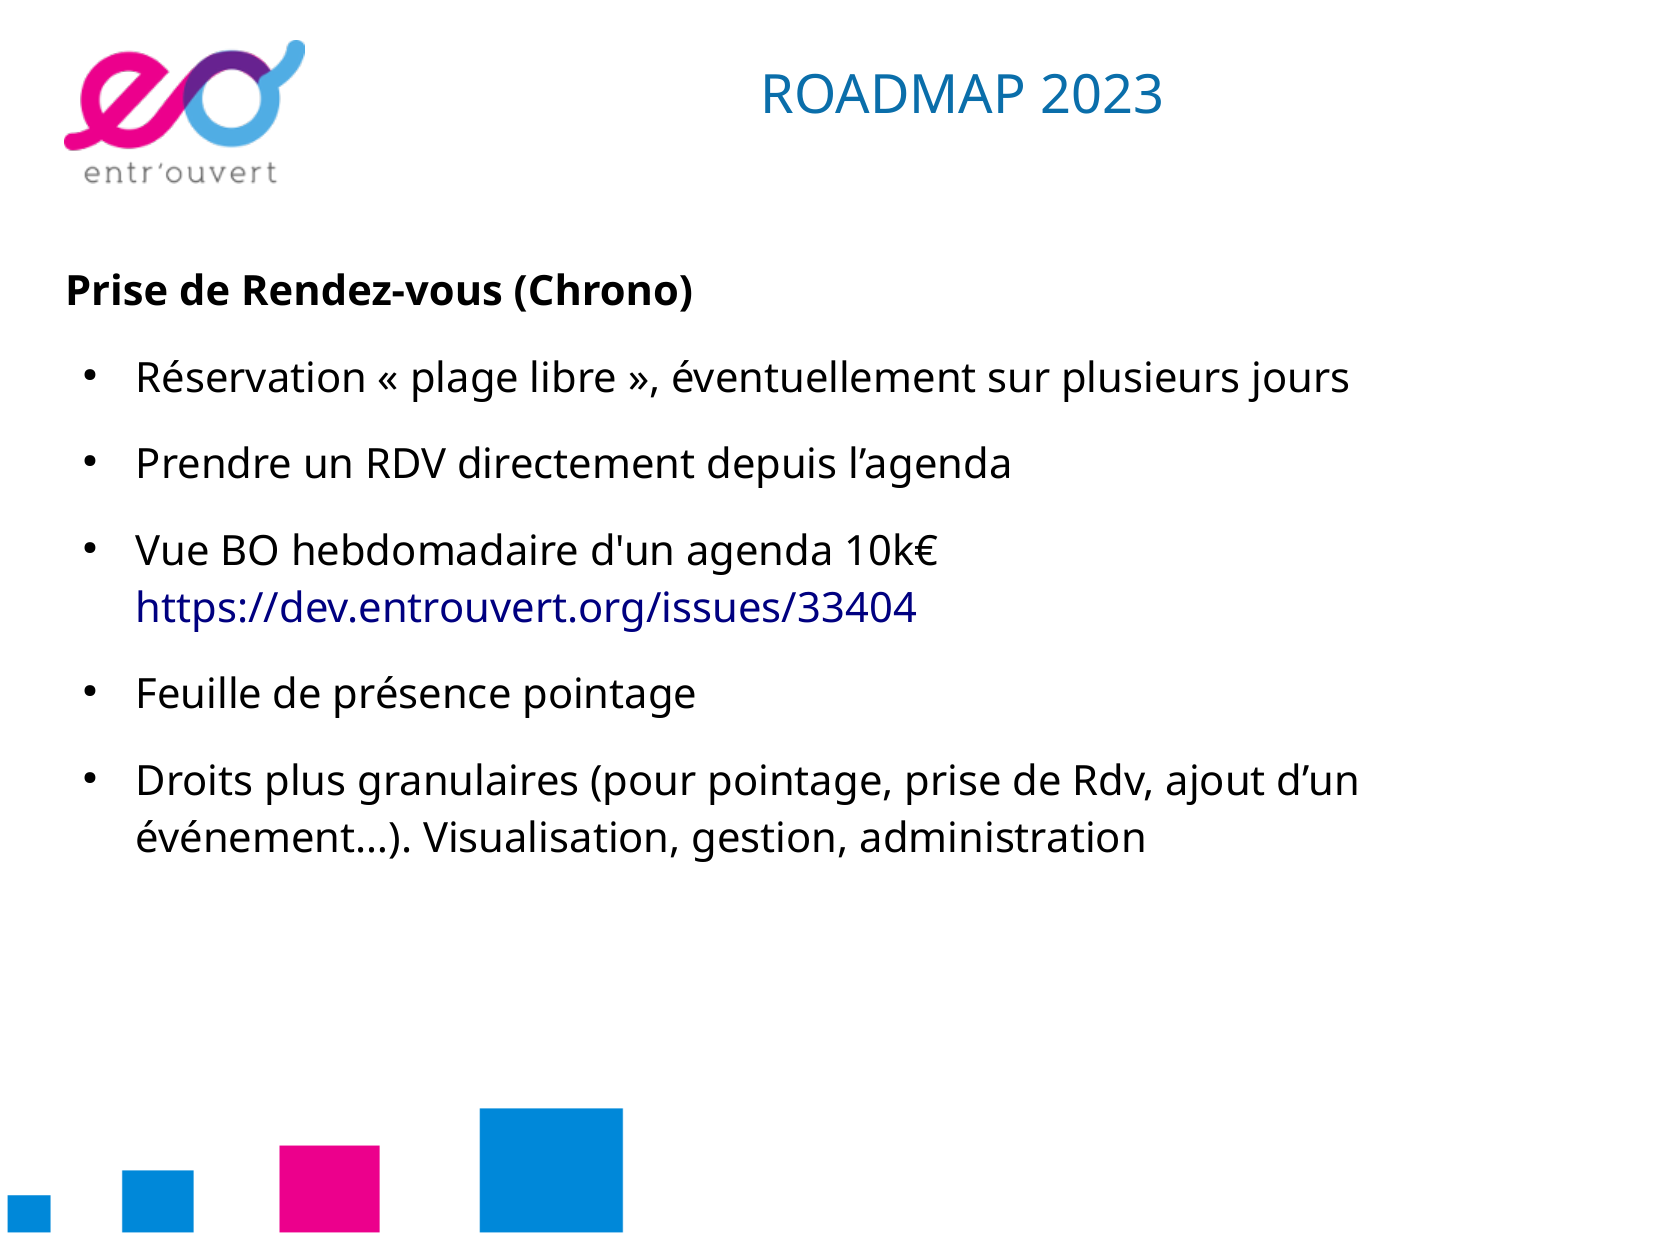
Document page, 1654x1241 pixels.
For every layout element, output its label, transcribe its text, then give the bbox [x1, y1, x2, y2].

list Prise de Rendez-vous (Chrono) Réservation « plage libre », éventuellement sur plusieurs jours Prendre un RDV directement depuis l’agenda Vue BO hebdomadaire d'un agenda 10k€ https://dev.entrouvert.org/issues/33404 Feuille de présence pointage Droits plus granulaires (pour pointage, prise de Rdv, ajout d’un événement…). Visualisation, gestion, administration [65, 261, 1548, 367]
title roadmap 2023 [354, 55, 1571, 263]
picture [64, 40, 305, 184]
picture [5, 1106, 626, 1235]
